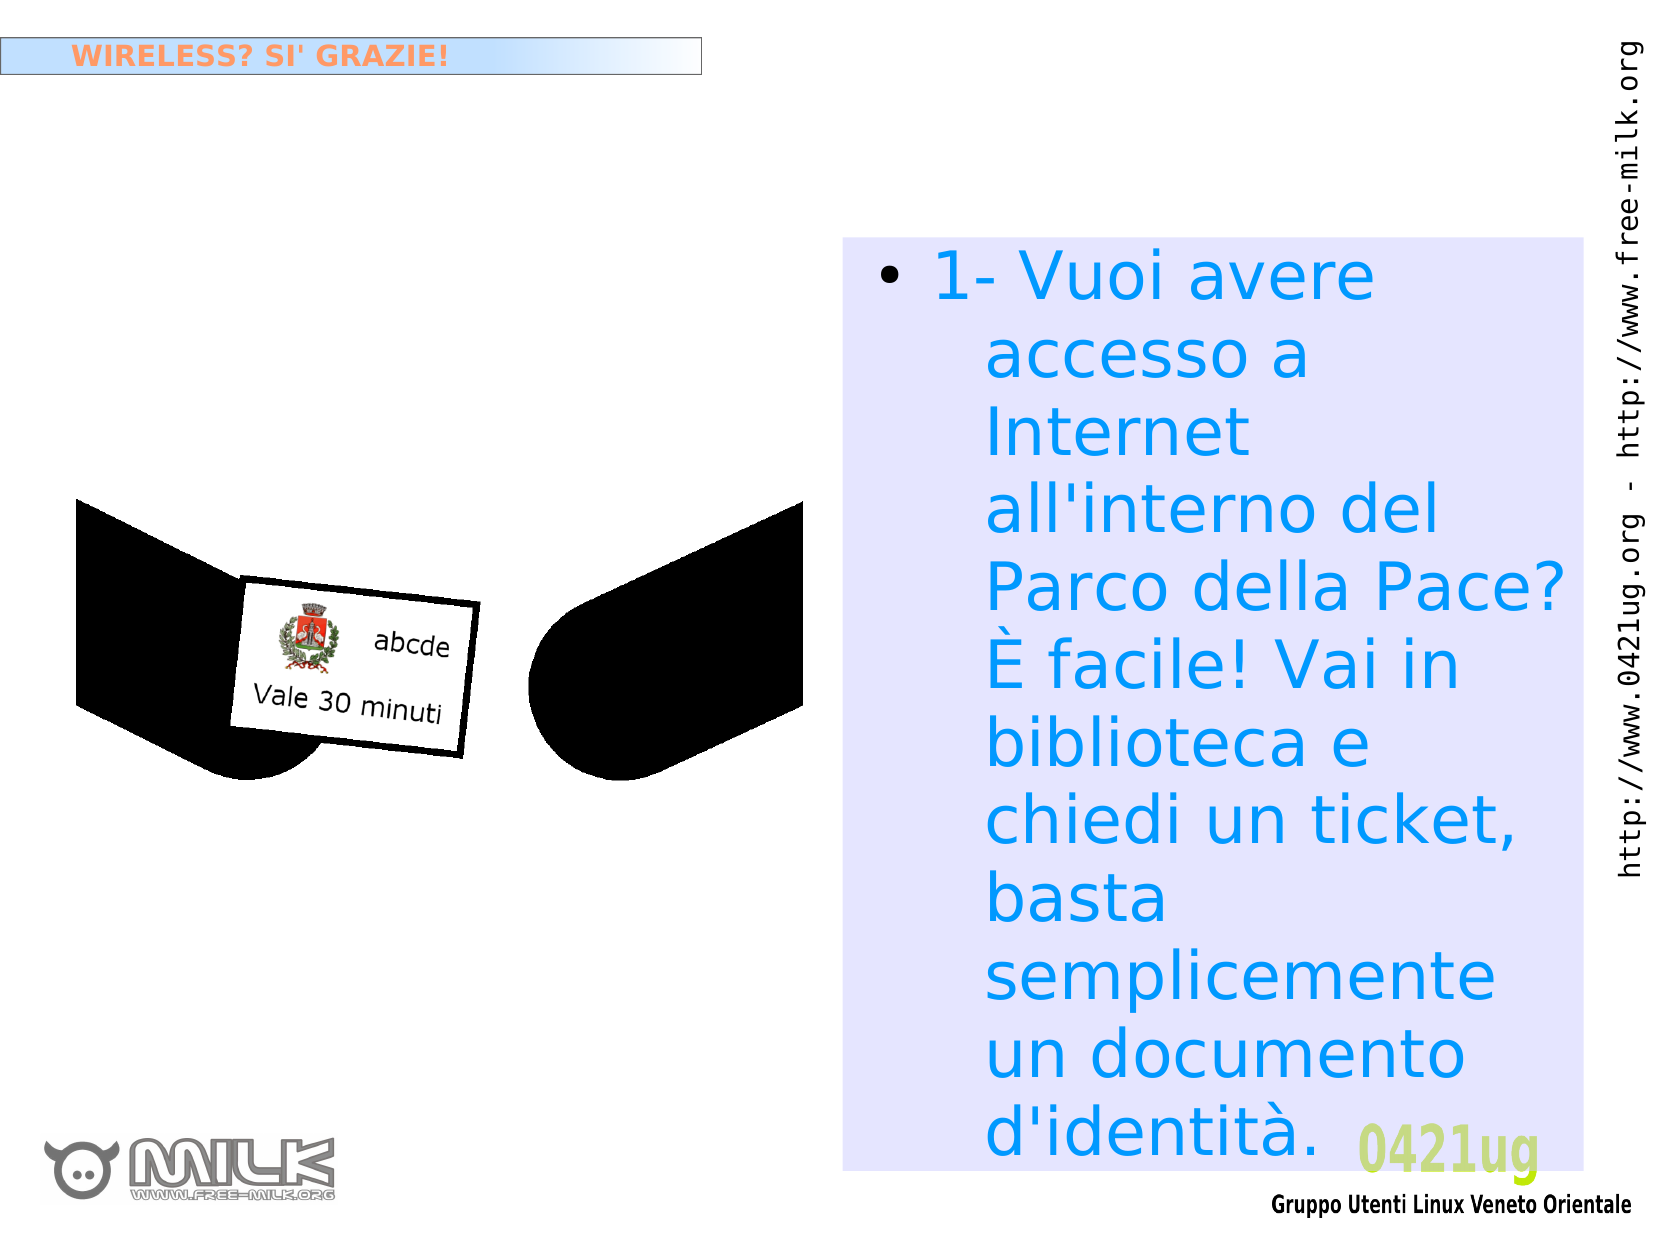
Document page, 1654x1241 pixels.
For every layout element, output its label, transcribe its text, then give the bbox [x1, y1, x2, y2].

picture [40, 1133, 338, 1205]
picture [1272, 1123, 1631, 1218]
list 1- Vuoi avere accesso a Internet all'interno del Parco della Pace? È facile! Vai in biblioteca e chiedi un ticket, basta semplicemente un documento d'identità. [842, 237, 1584, 1016]
picture [76, 277, 803, 1004]
